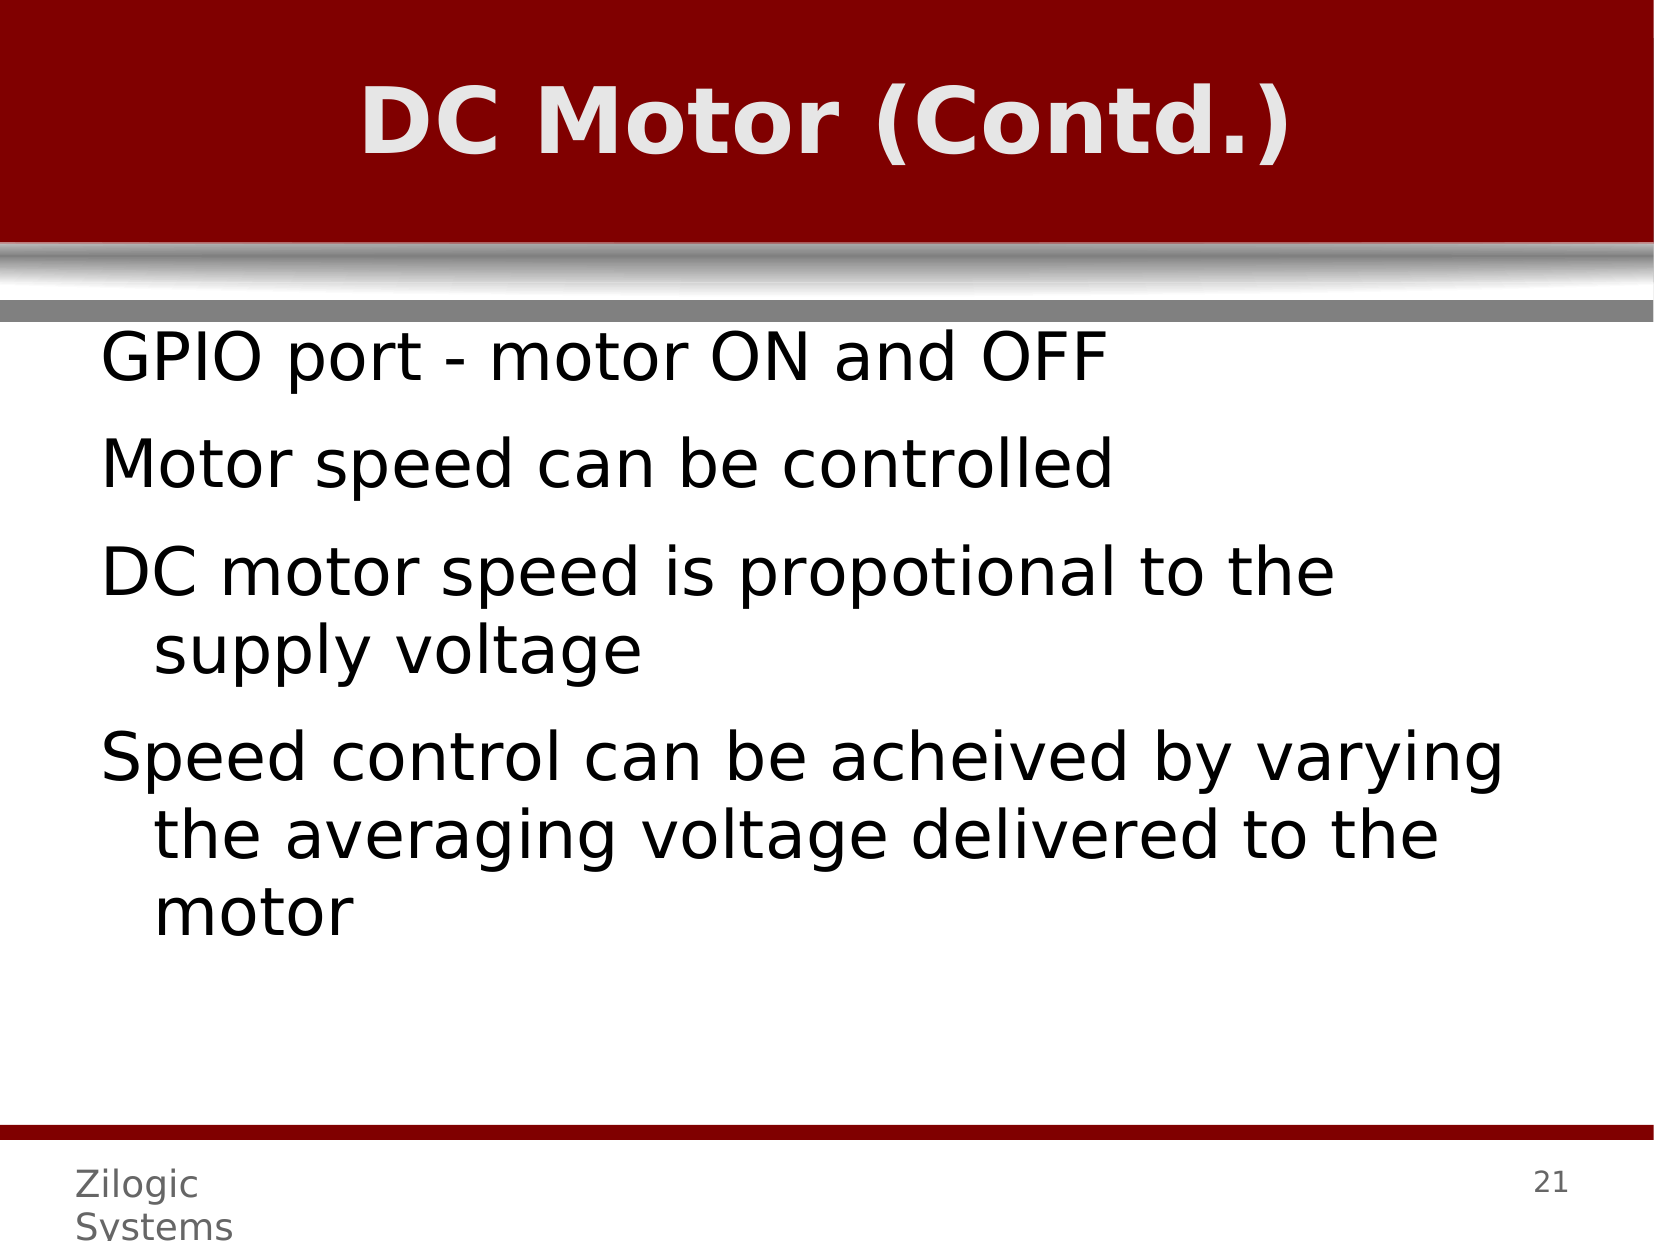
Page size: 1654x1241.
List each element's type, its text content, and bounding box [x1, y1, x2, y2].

list GPIO port - motor ON and OFF Motor speed can be controlled DC motor speed is propotional to the supply voltage Speed control can be acheived by varying the averaging voltage delivered to the motor [82, 318, 1571, 1109]
title DC Motor (Contd.) [82, 18, 1571, 226]
